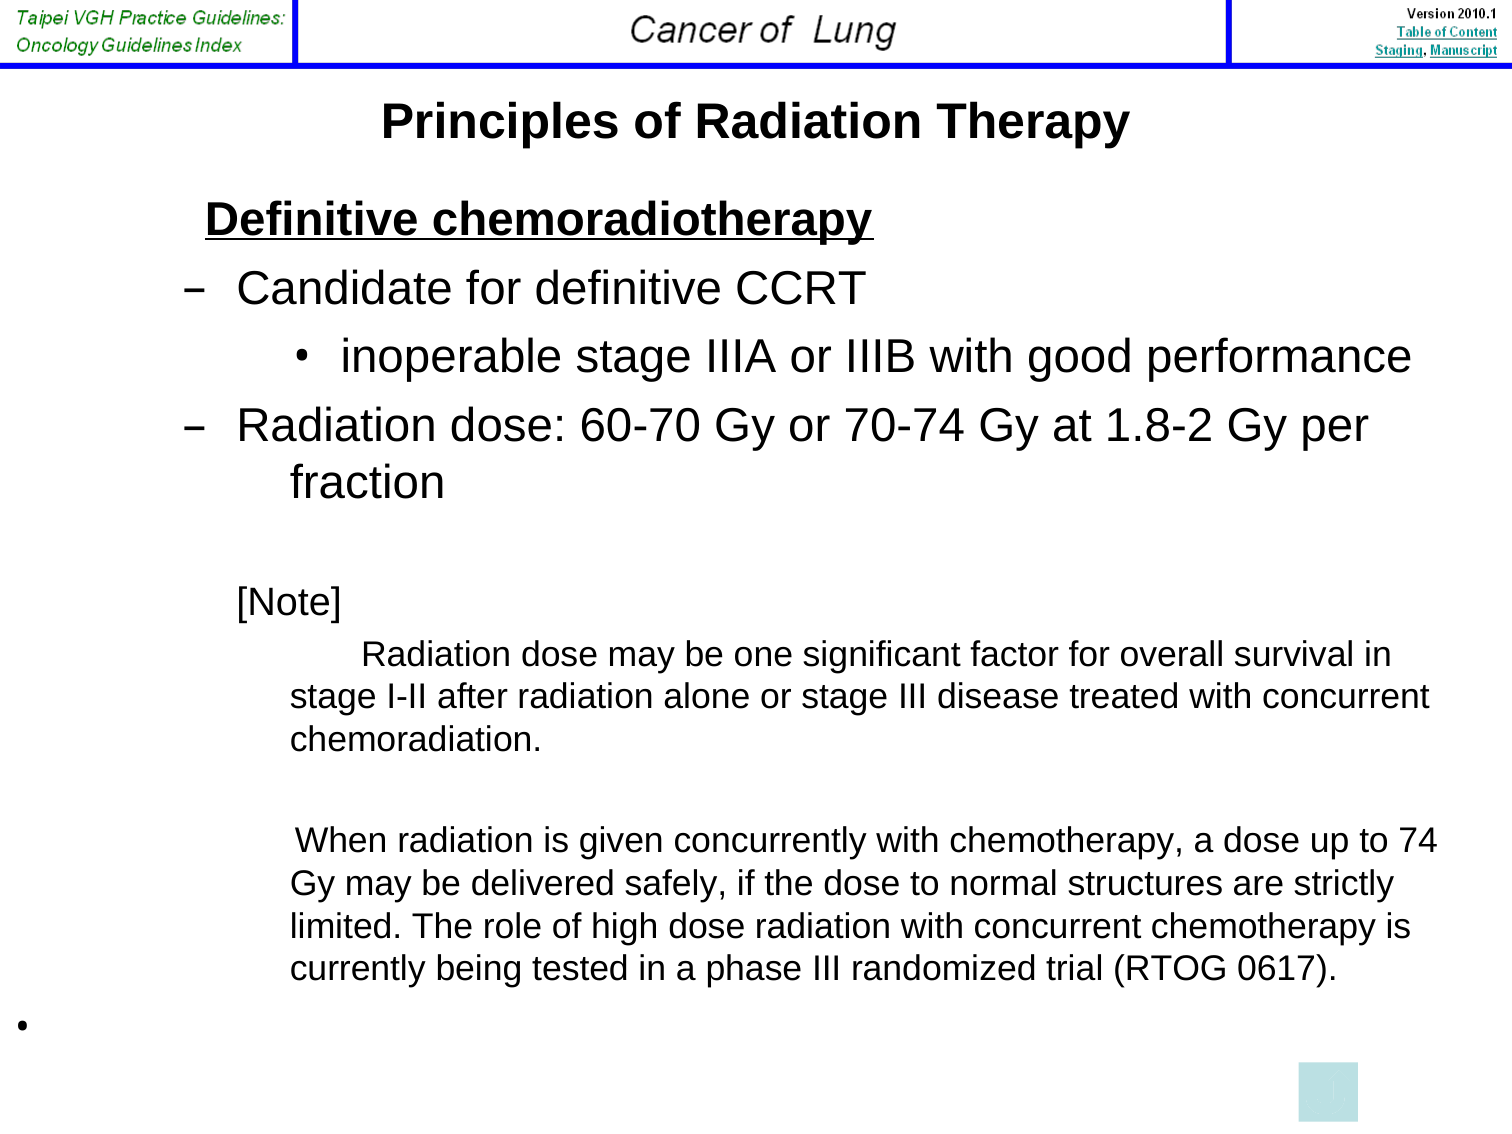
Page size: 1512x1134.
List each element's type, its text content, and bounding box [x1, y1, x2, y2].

title Principles of Radiation Therapy [0, 70, 1512, 166]
list Definitive chemoradiotherapy Candidate for definitive CCRT inoperable stage IIIA or IIIB with good performance Radiation dose: 60-70 Gy or 70-74 Gy at 1.8-2 Gy per fraction [Note] Radiation dose may be one significant factor for overall survival in stage I-II after radiation alone or stage III disease treated with concurrent chemoradiation. When radiation is given concurrently with chemotherapy, a dose up to 74 Gy may be delivered safely, if the dose to normal structures are strictly limited. The role of high dose radiation with concurrent chemotherapy is currently being tested in a phase III randomized trial (RTOG 0617). [0, 180, 1471, 1067]
